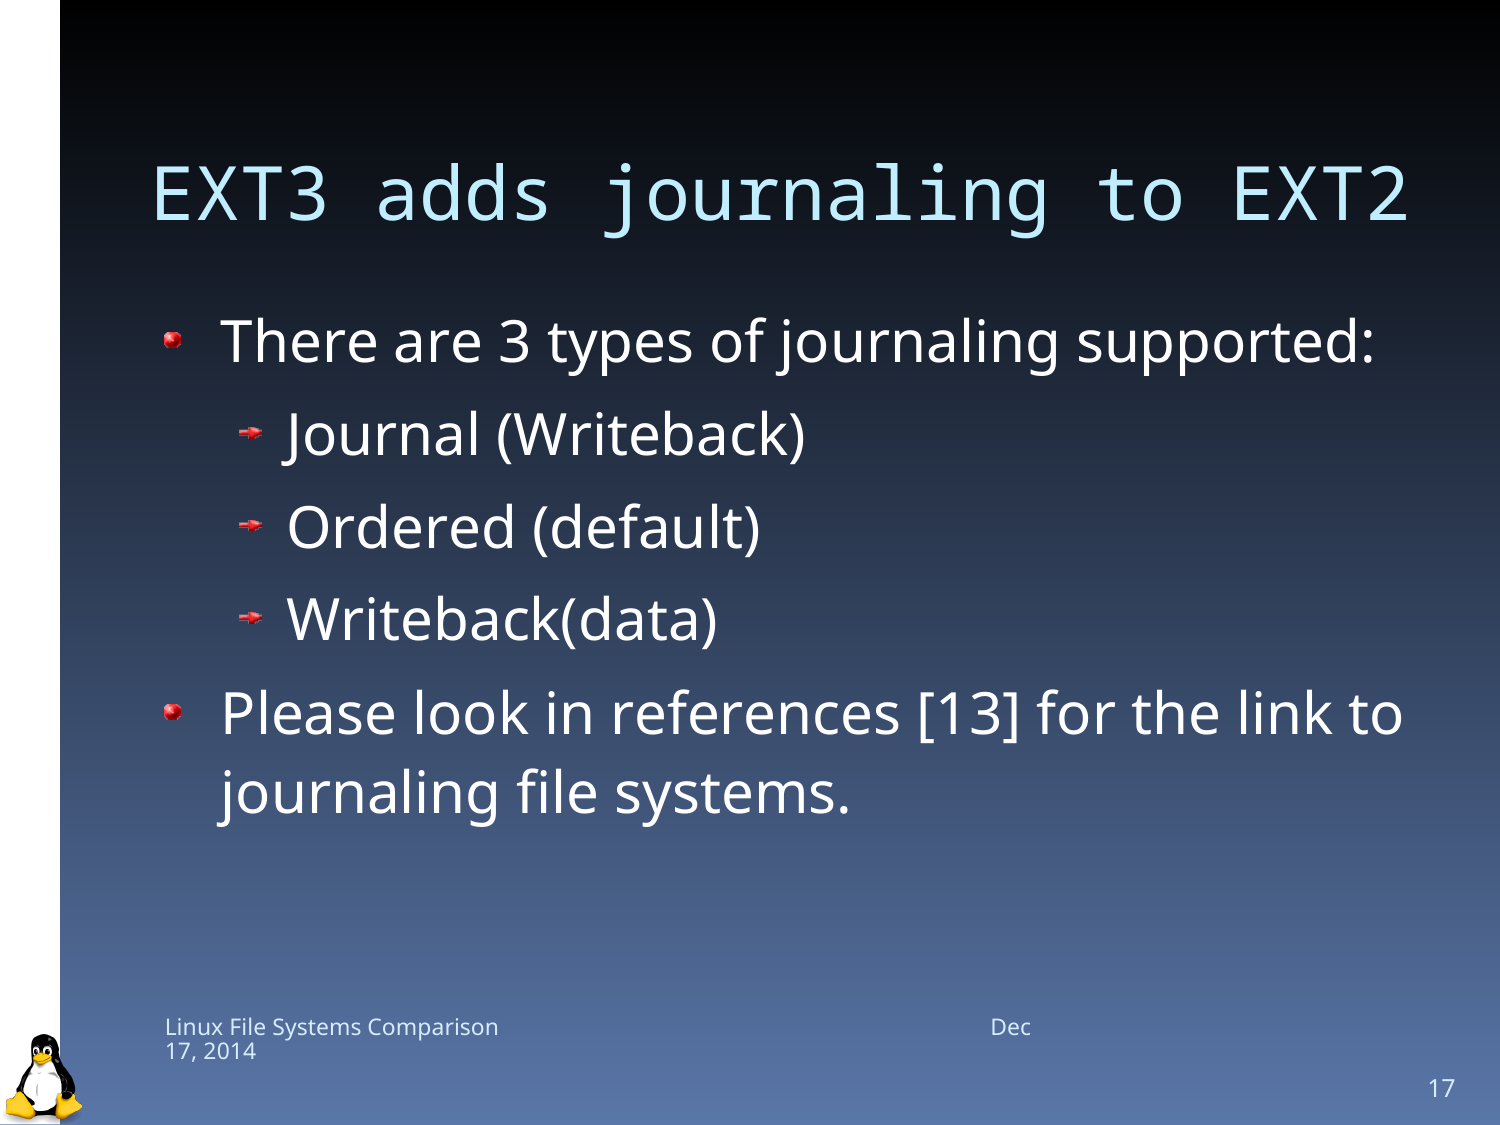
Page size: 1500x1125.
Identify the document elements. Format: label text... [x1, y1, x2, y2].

title EXT3 adds journaling to EXT2 [149, 84, 1425, 292]
picture [0, 1034, 82, 1125]
list There are 3 types of journaling supported: Journal (Writeback) Ordered (default) Writeback(data) Please look in references [13] for the link to journaling file systems. [149, 292, 1425, 961]
